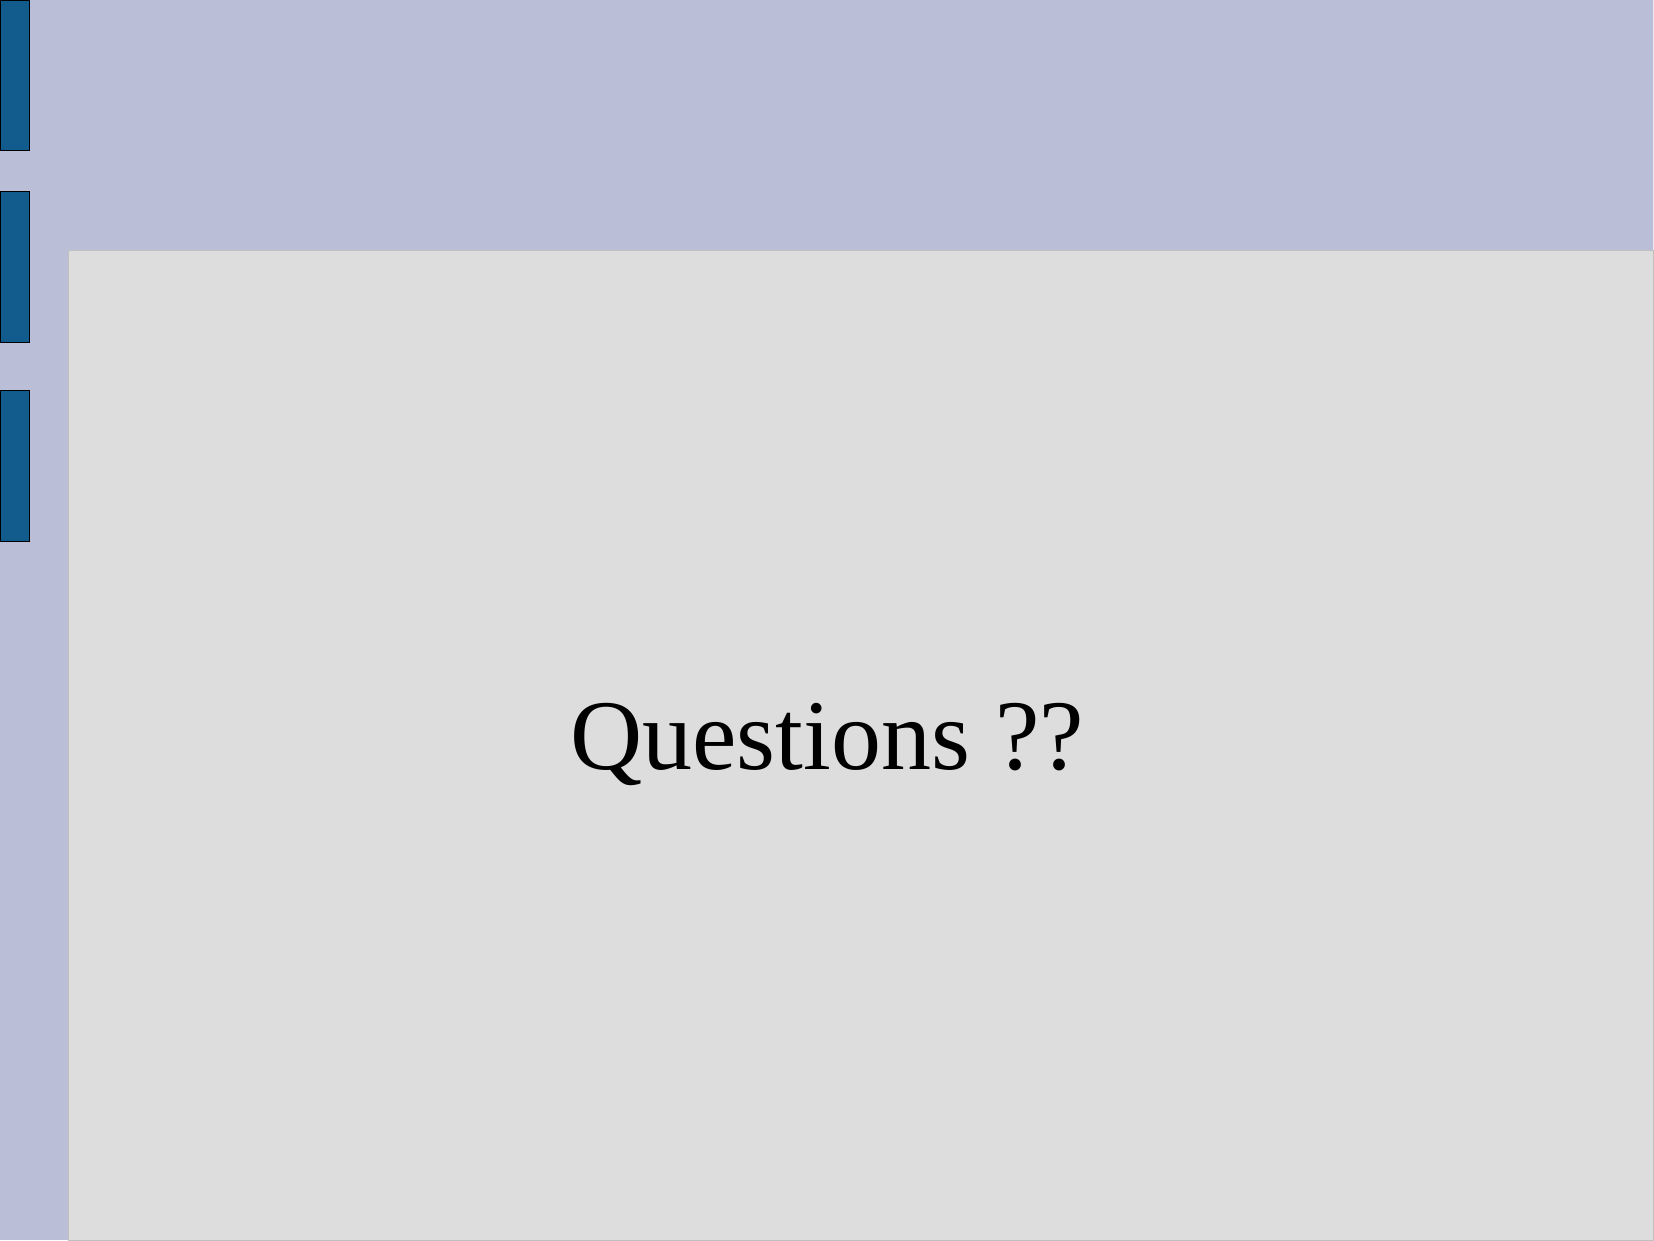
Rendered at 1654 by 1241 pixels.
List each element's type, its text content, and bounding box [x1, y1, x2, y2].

subtitle Questions ?? [121, 344, 1534, 1127]
